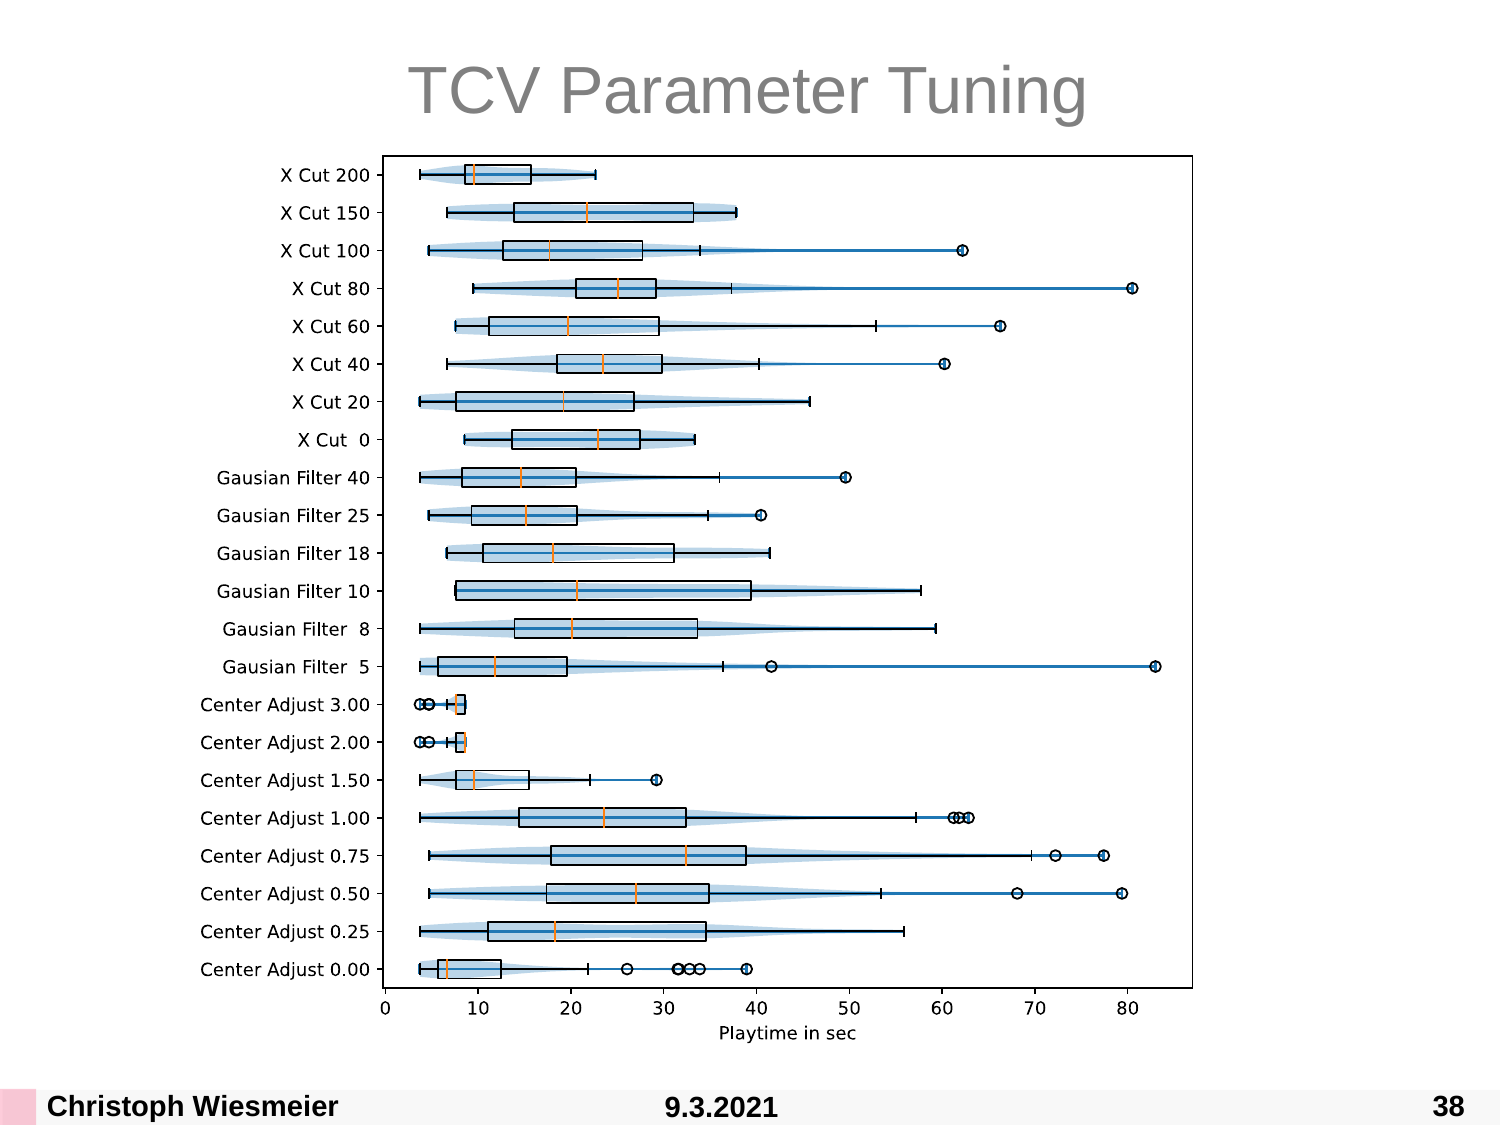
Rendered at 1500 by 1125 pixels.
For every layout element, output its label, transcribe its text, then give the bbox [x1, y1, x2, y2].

picture [180, 135, 1213, 1066]
title TCV Parameter Tuning [79, 25, 1417, 149]
